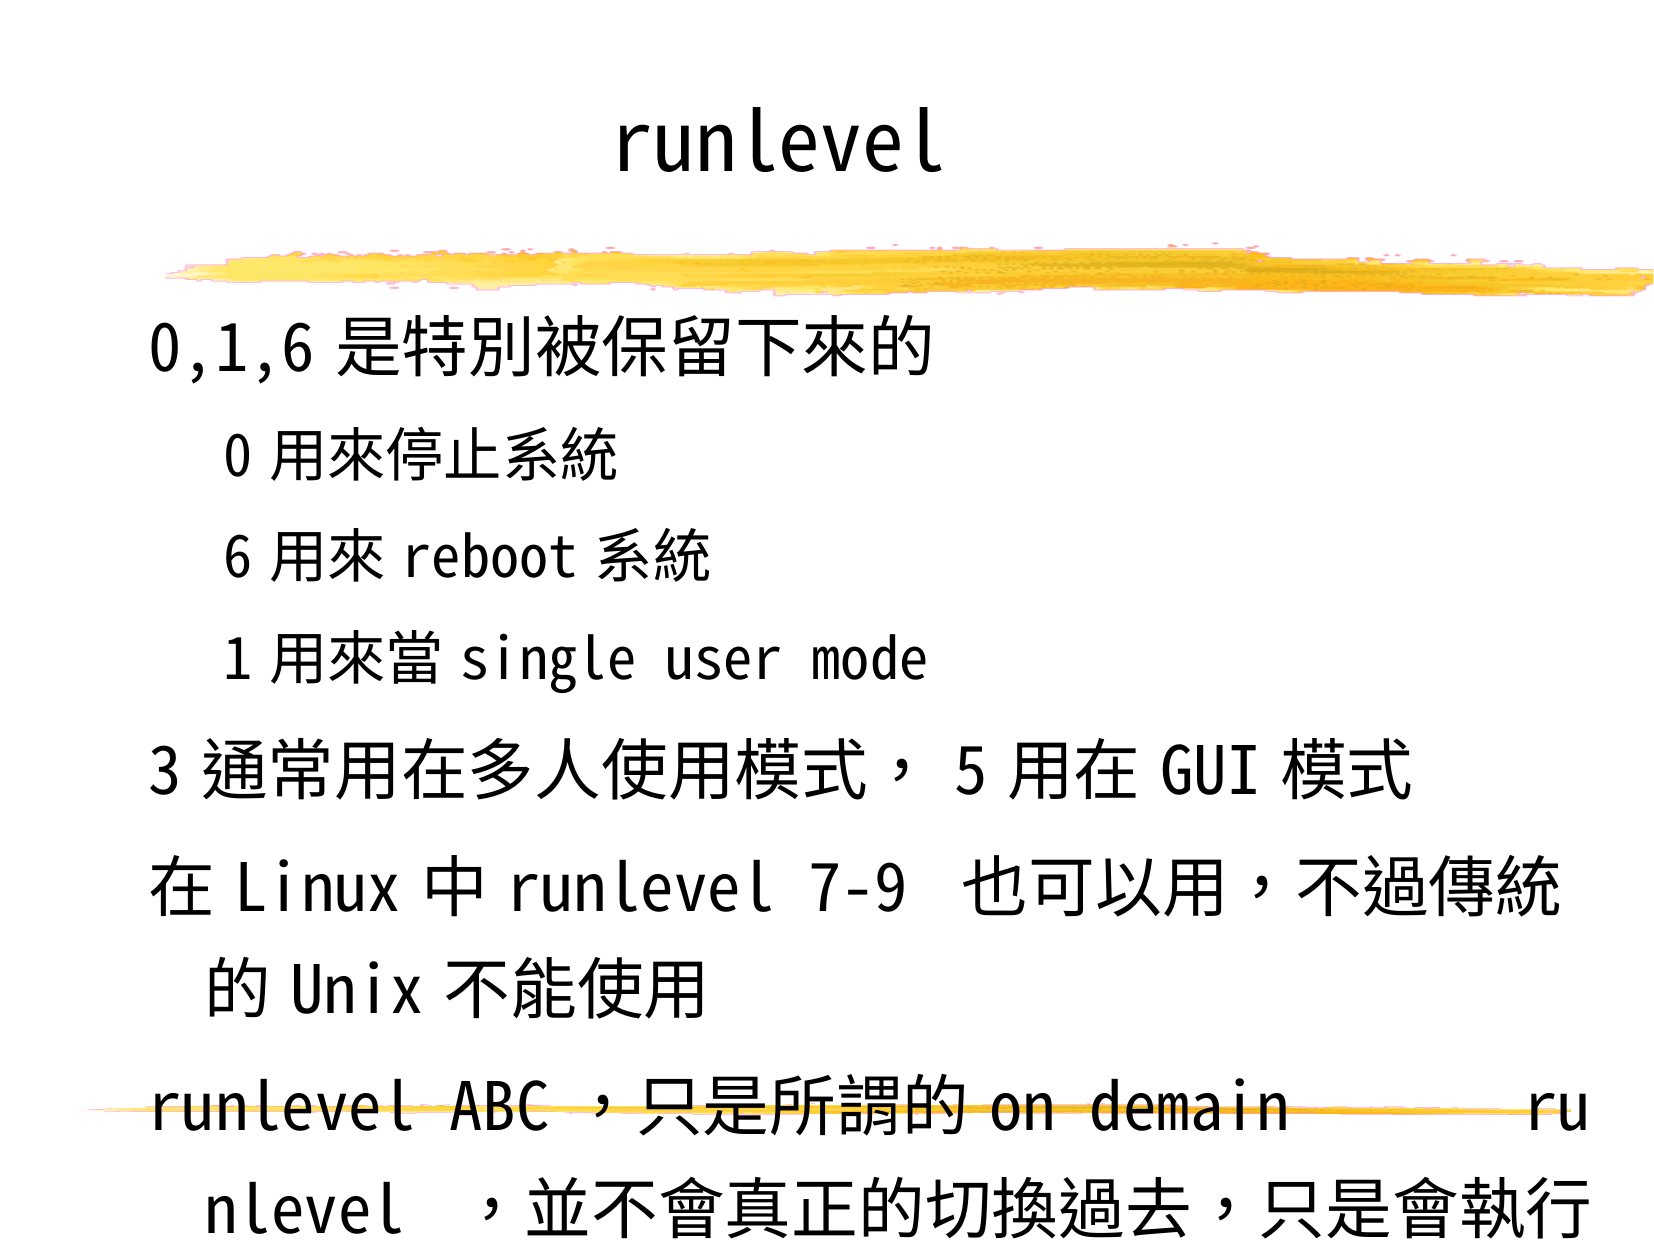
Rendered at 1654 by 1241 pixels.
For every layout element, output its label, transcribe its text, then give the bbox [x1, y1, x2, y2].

list 0,1,6是特別被保留下來的 0用來停止系統 6用來reboot系統 1用來當single user mode 3通常用在多人使用模式，5用在GUI模式 在Linux中runlevel 7-9 也可以用，不過傳統的Unix不能使用 runlevel ABC，只是所謂的on demain runlevel ，並不會真正的切換過去，只是會執行inittab定義的東西後，又回到原來的 runlevel [148, 288, 1598, 1121]
title runlevel [76, 28, 1482, 236]
picture [82, 1102, 148, 1117]
picture [165, 237, 1654, 308]
